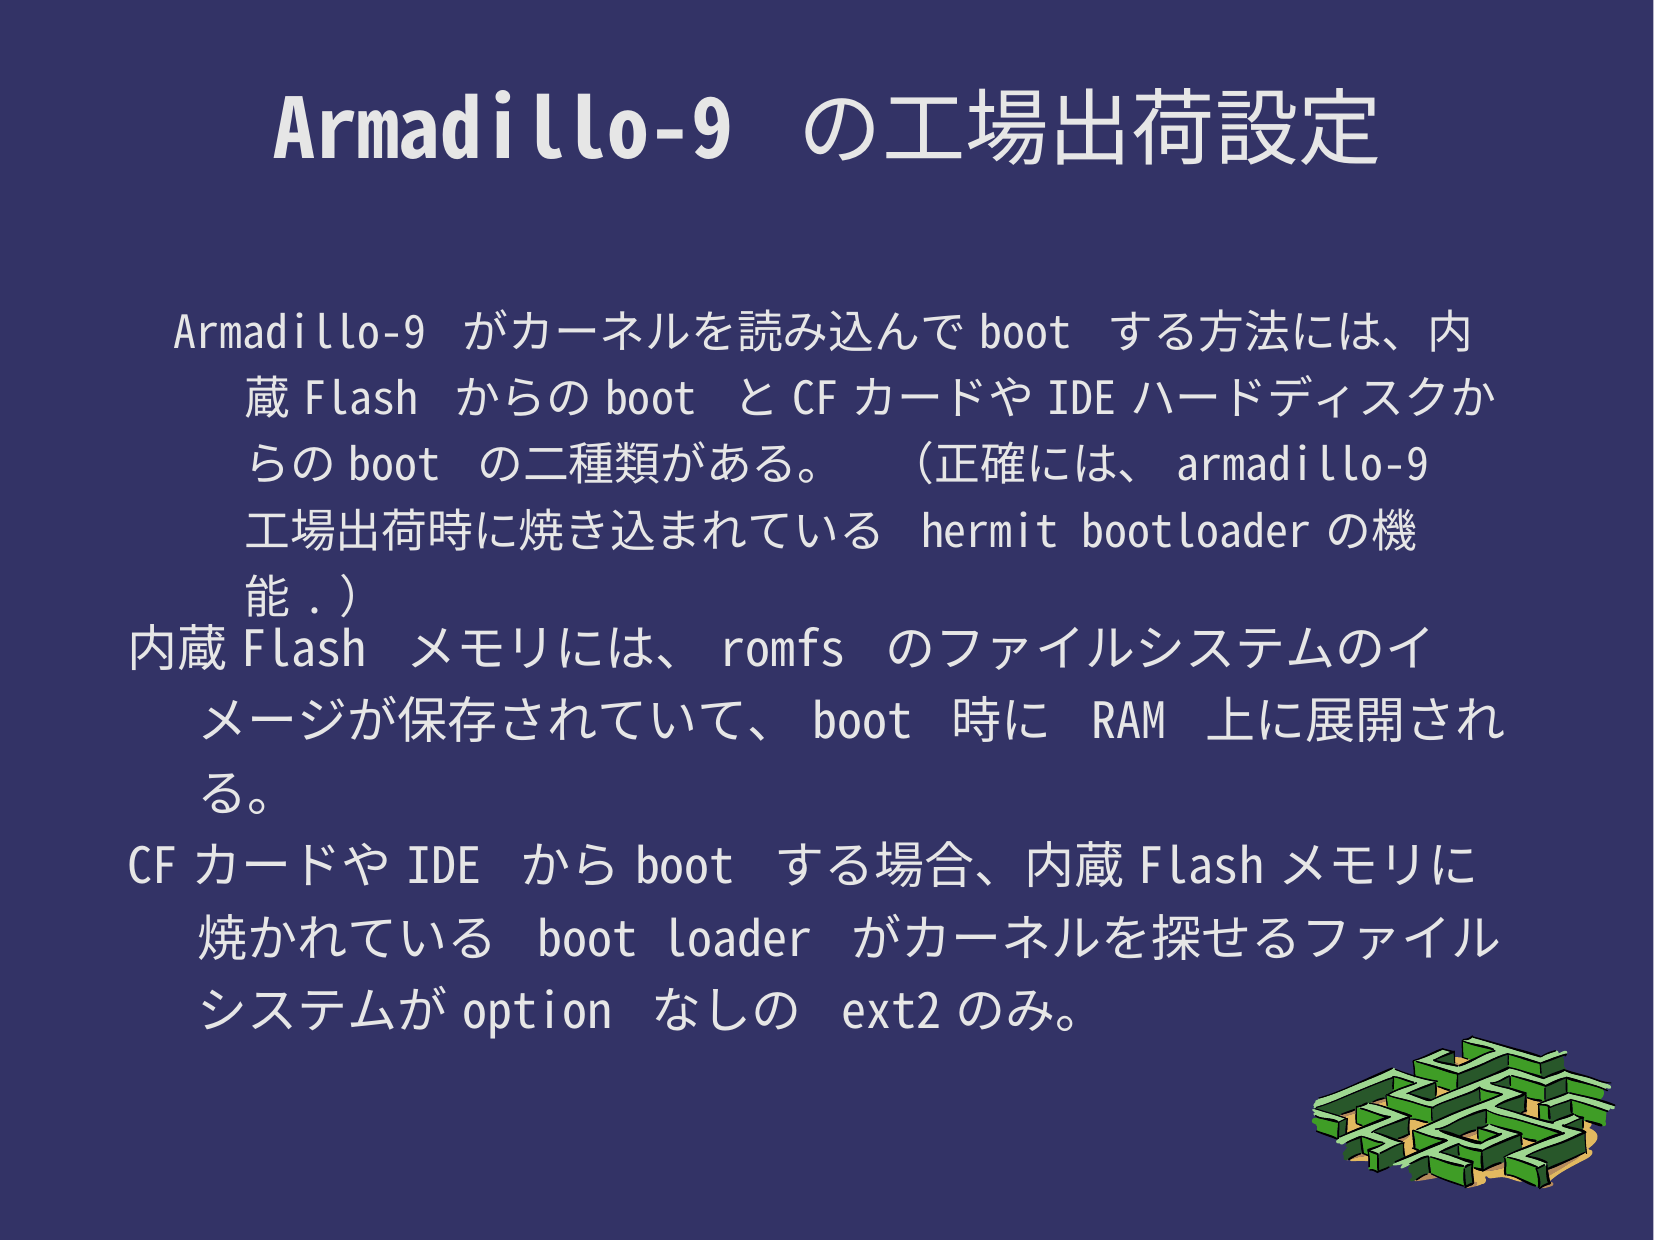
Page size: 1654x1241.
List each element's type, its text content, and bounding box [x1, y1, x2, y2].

title Armadillo-9 の工場出荷設定 [121, 19, 1534, 227]
text_box Armadillo-9 がカーネルを読み込んでboot する方法には、内蔵Flash からのboot とCFカードやIDEハードディスクからのboot の二種類がある。 （正確には、armadillo-9 工場出荷時に焼き込まれている hermit bootloaderの機能.） [161, 295, 1506, 496]
list 内蔵Flash メモリには、romfs のファイルシステムのイメージが保存されていて、boot 時に RAM 上に展開される。 CFカードやIDE からboot する場合、内蔵Flashメモリに焼かれている boot loader がカーネルを探せるファイルシステムがoption なしの ext2のみ。 [115, 542, 1506, 1034]
